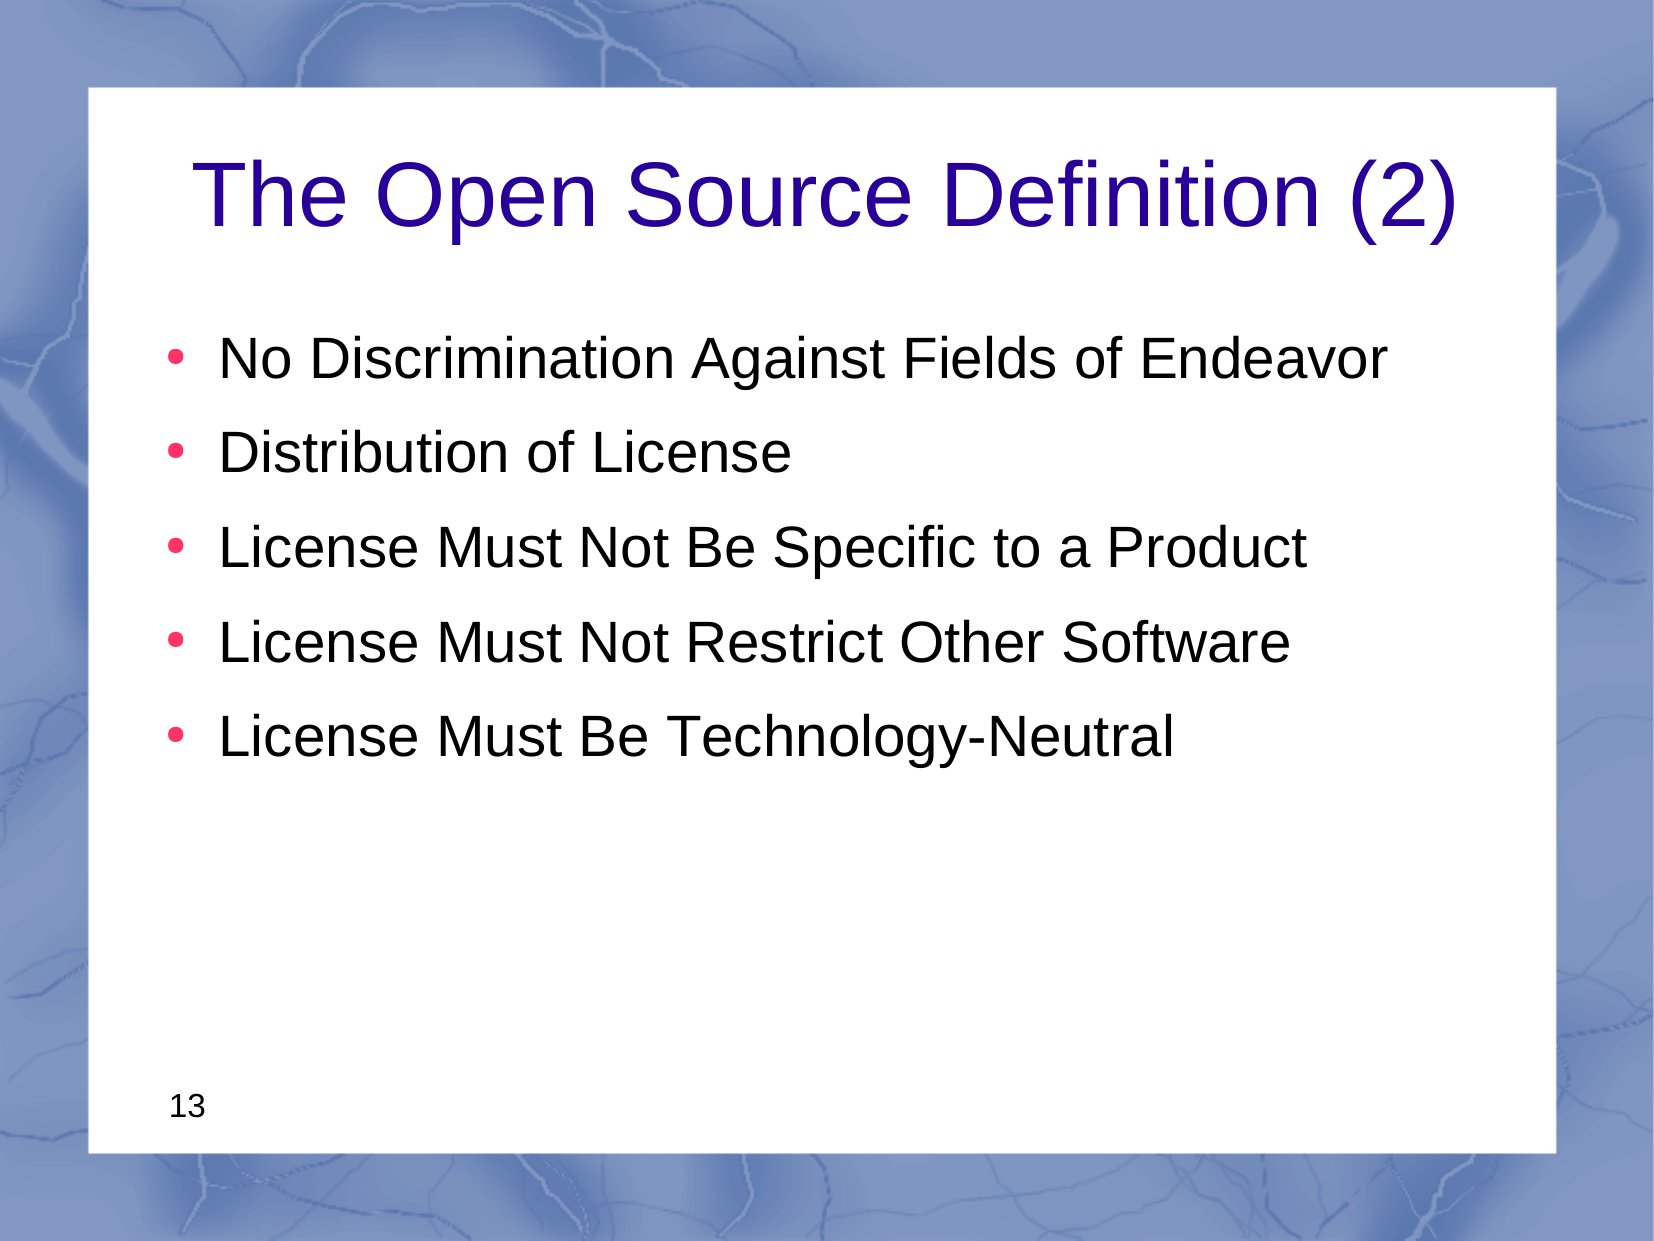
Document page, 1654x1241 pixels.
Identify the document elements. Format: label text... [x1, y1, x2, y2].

list No Discrimination Against Fields of Endeavor Distribution of License License Must Not Be Specific to a Product License Must Not Restrict Other Software License Must Be Technology-Neutral [147, 325, 1506, 1045]
picture [0, 0, 1654, 1241]
title The Open Source Definition (2) [118, 90, 1536, 298]
